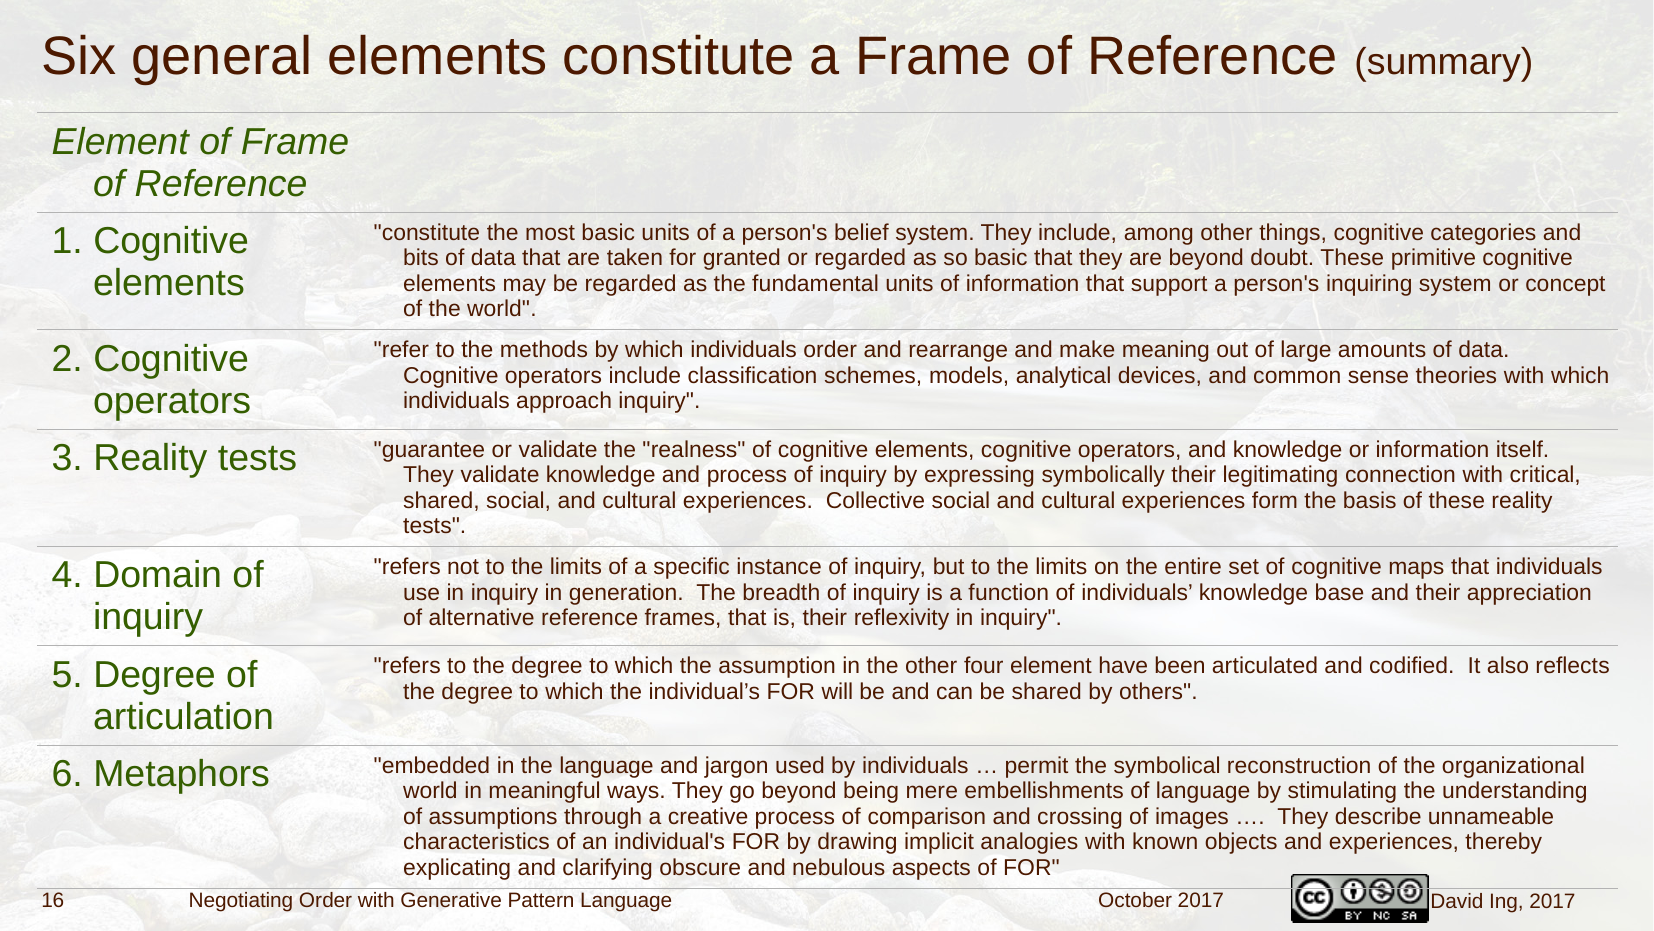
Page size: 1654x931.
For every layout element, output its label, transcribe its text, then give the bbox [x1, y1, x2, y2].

table_cell 3. Reality tests [37, 430, 368, 546]
table_cell "refer to the methods by which individuals order and rearrange and make meaning out of large amounts of data. Cognitive operators include classification schemes, models, analytical devices, and common sense theories with which individuals approach inquiry". [368, 330, 1618, 429]
table_cell "refers not to the limits of a specific instance of inquiry, but to the limits on the entire set of cognitive maps that individuals use in inquiry in generation. The breadth of inquiry is a function of individuals’ knowledge base and their appreciation of alternative reference frames, that is, their reflexivity in inquiry". [368, 547, 1618, 645]
table_cell "constitute the most basic units of a person's belief system. They include, among other things, cognitive categories and bits of data that are taken for granted or regarded as so basic that they are beyond doubt. These primitive cognitive elements may be regarded as the fundamental units of information that support a person's inquiring system or concept of the world". [368, 213, 1618, 329]
table_cell 2. Cognitive operators [37, 330, 368, 429]
table_header Element of Frame of Reference [37, 113, 368, 212]
picture [0, 0, 1654, 931]
table_cell 4. Domain of inquiry [37, 547, 368, 645]
table_cell 5. Degree of articulation [37, 646, 368, 745]
table_cell "embedded in the language and jargon used by individuals … permit the symbolical reconstruction of the organizational world in meaningful ways. They go beyond being mere embellishments of language by stimulating the understanding of assumptions through a creative process of comparison and crossing of images …. They describe unnameable characteristics of an individual's FOR by drawing implicit analogies with known objects and experiences, thereby explicating and clarifying obscure and nebulous aspects of FOR" [368, 746, 1618, 888]
table_header [368, 113, 1618, 212]
table_cell 1. Cognitive elements [37, 213, 368, 329]
table_cell "guarantee or validate the "realness" of cognitive elements, cognitive operators, and knowledge or information itself. They validate knowledge and process of inquiry by expressing symbolically their legitimating connection with critical, shared, social, and cultural experiences. Collective social and cultural experiences form the basis of these reality tests". [368, 430, 1618, 546]
title Six general elements constitute a Frame of Reference (summary) [41, 30, 1613, 112]
text_box [1003, 336, 1033, 407]
table_cell "refers to the degree to which the assumption in the other four element have been articulated and codified. It also reflects the degree to which the individual’s FOR will be and can be shared by others". [368, 646, 1618, 745]
table_cell 6. Metaphors [37, 746, 368, 888]
